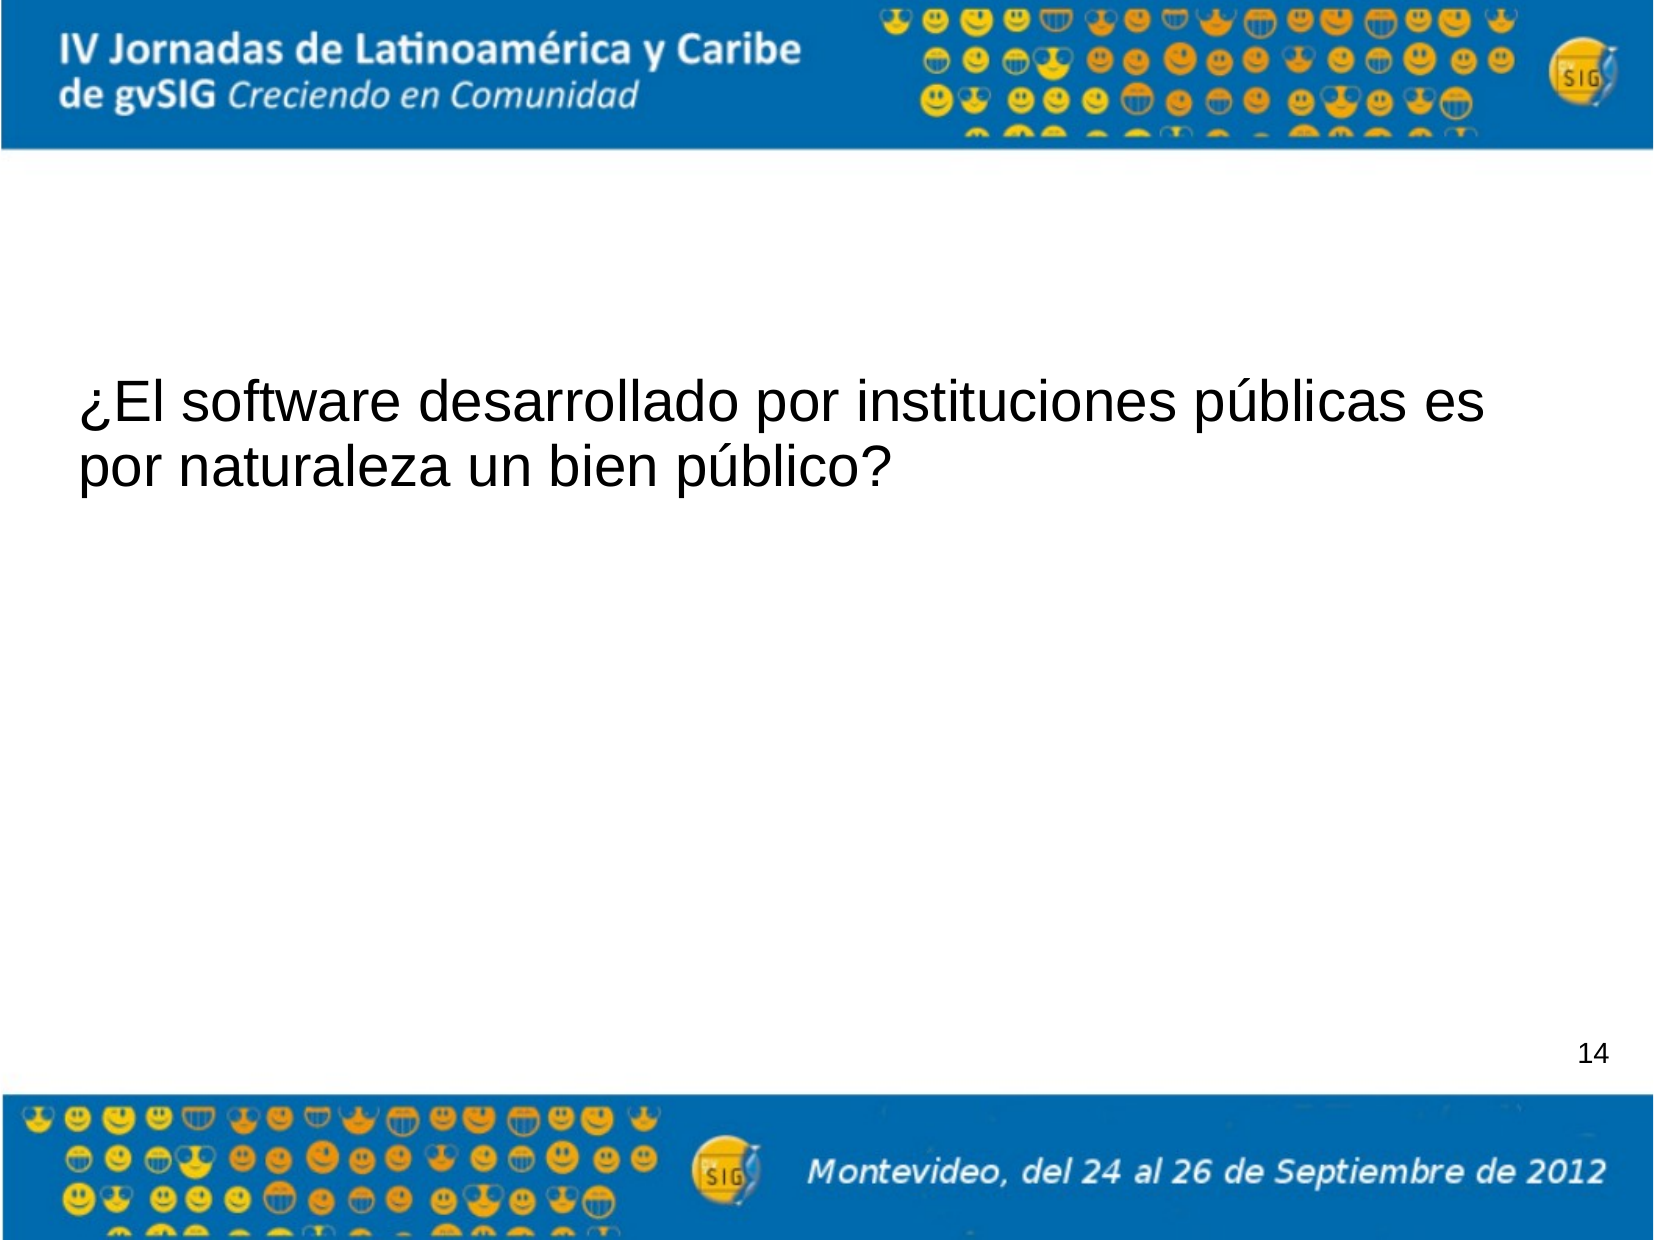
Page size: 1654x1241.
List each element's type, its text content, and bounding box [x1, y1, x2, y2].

picture [0, 0, 1654, 1240]
list ¿El software desarrollado por instituciones públicas es por naturaleza un bien público? [78, 369, 1571, 1086]
